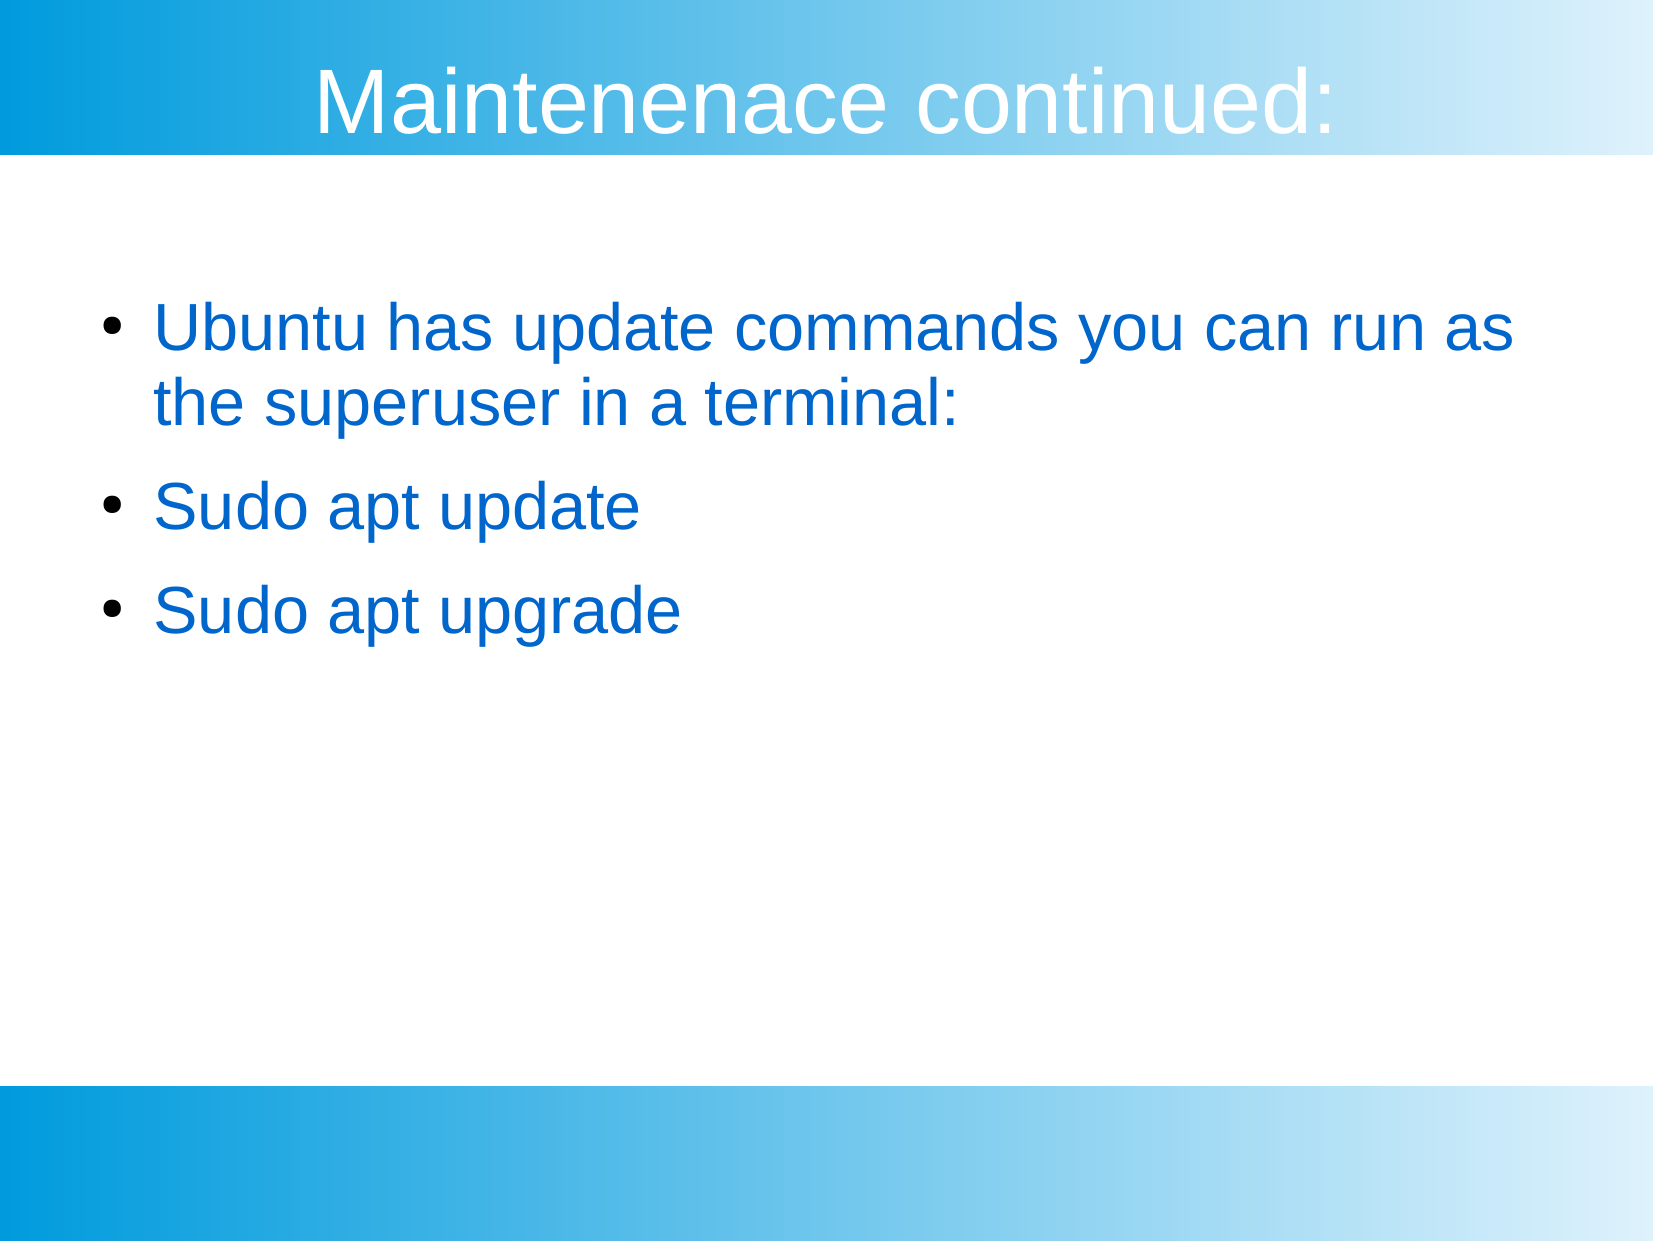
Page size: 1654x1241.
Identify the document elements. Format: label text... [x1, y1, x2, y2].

list Ubuntu has update commands you can run as the superuser in a terminal: Sudo apt update Sudo apt upgrade [82, 290, 1571, 1010]
title Maintenenace continued: [82, 49, 1571, 155]
